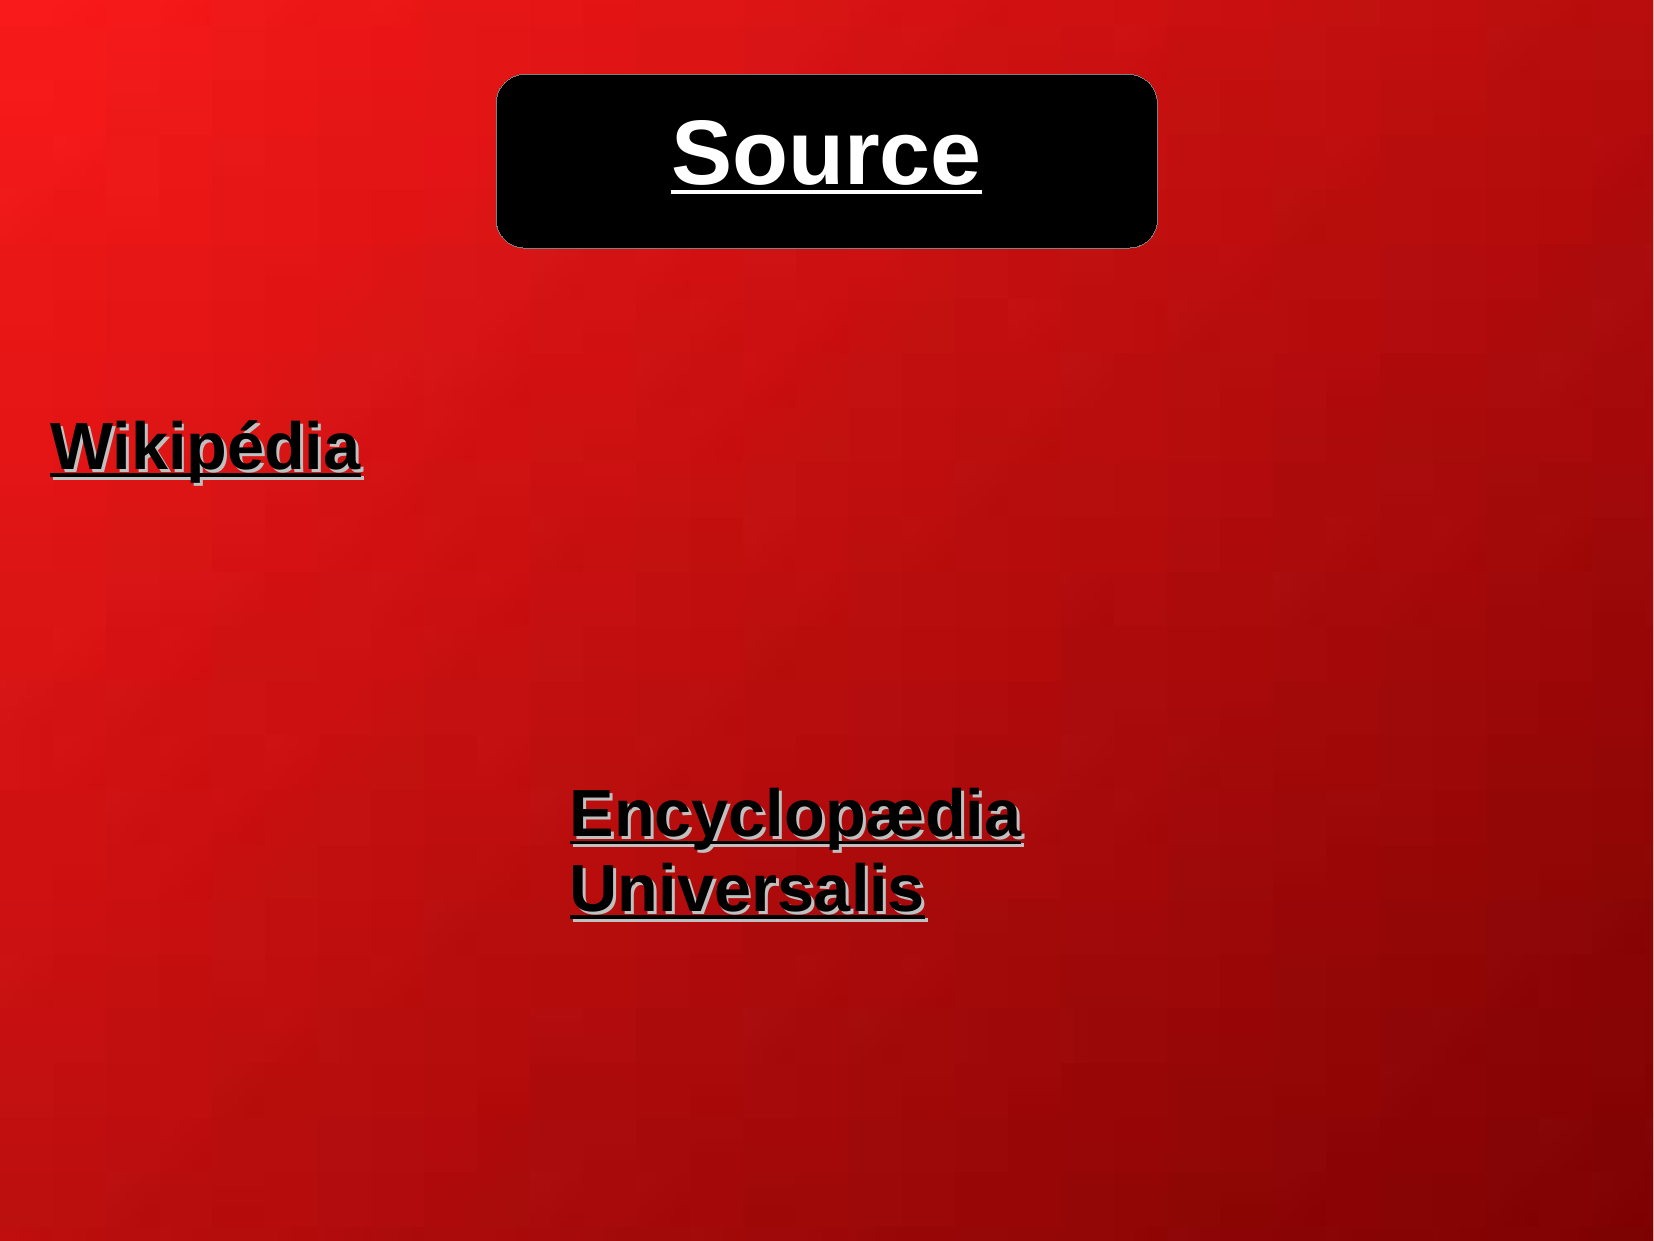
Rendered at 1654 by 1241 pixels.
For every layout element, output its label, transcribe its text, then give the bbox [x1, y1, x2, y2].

title Source [82, 49, 1571, 257]
picture [0, 0, 1654, 1241]
text_box Encyclopædia Universalis [555, 768, 1134, 934]
text_box Wikipédia [35, 401, 697, 492]
